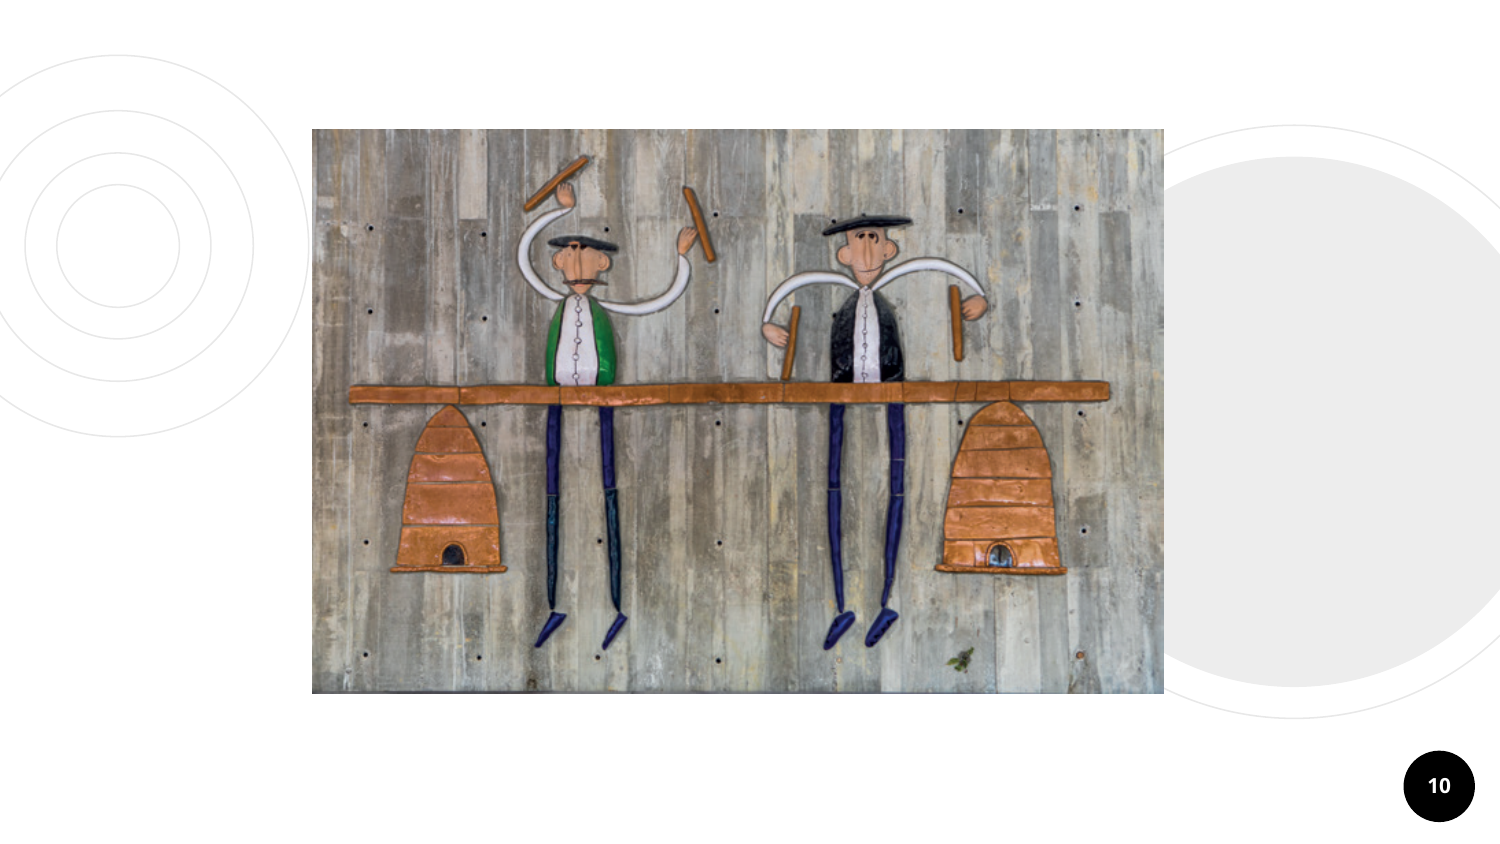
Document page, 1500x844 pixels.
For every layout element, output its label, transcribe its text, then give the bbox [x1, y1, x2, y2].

text_box <zenbakia> [1403, 750, 1475, 823]
picture [312, 129, 1164, 694]
